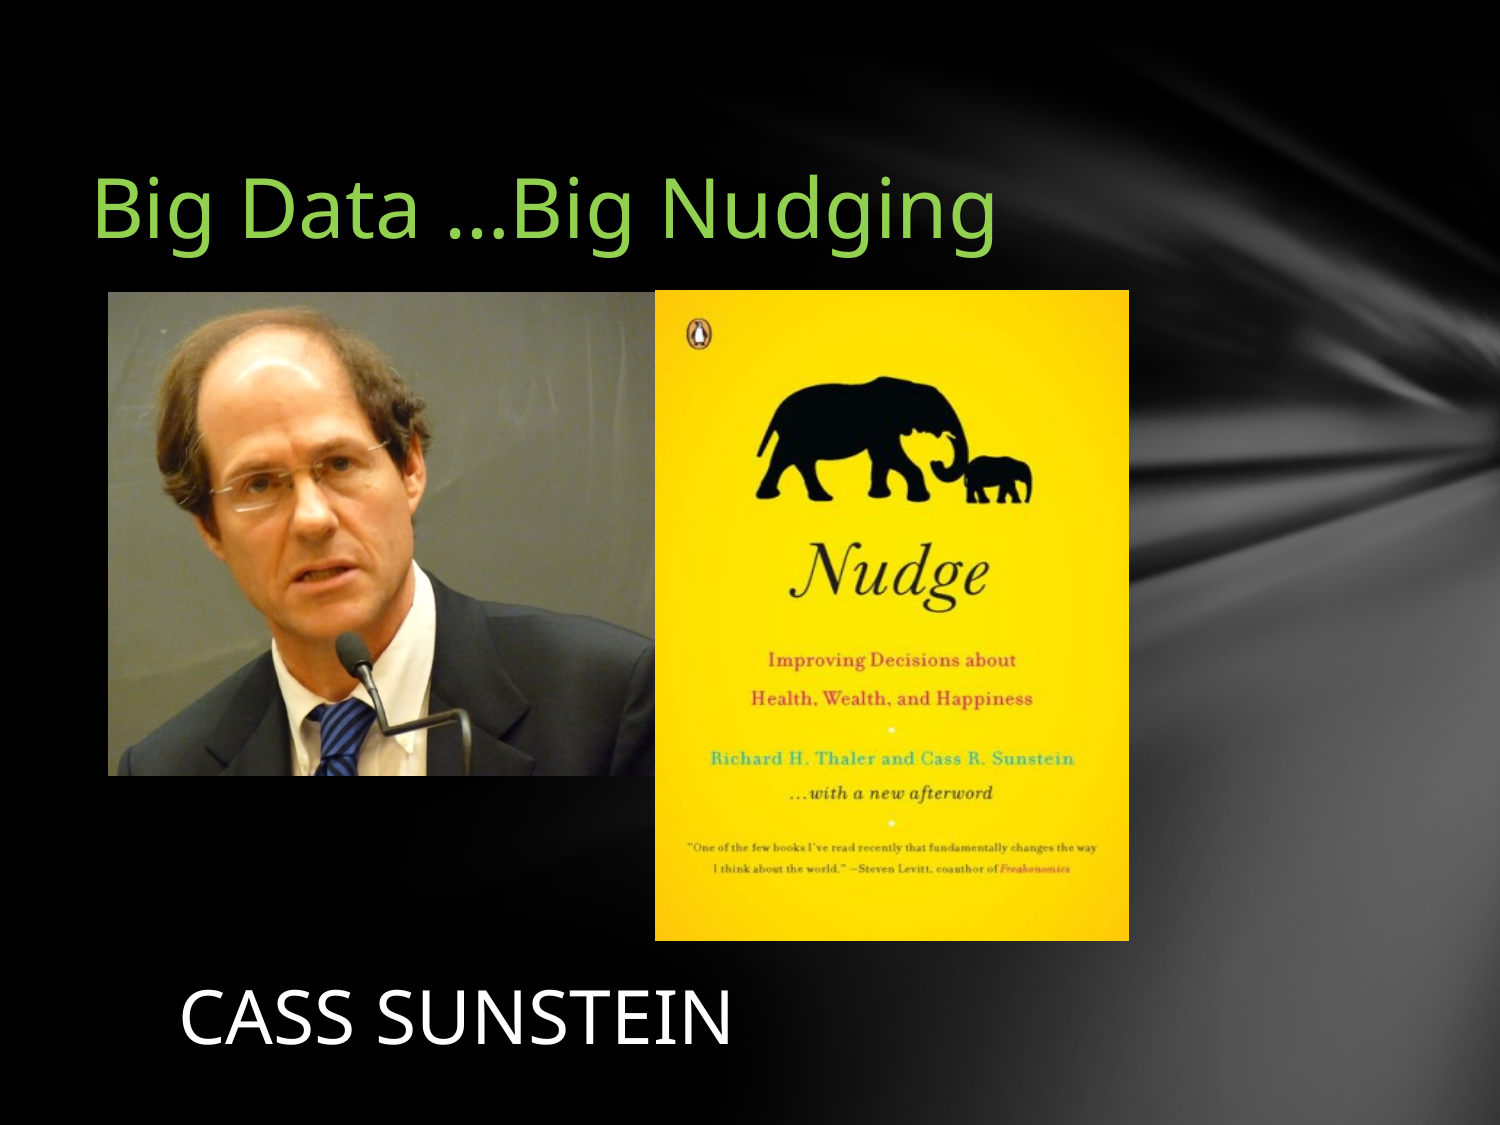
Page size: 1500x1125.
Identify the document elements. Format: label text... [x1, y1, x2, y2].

list [75, 262, 1426, 1097]
text_box CASS SUNSTEIN [163, 962, 805, 1069]
picture [108, 290, 1129, 941]
title Big Data …Big Nudging [75, 45, 1426, 262]
